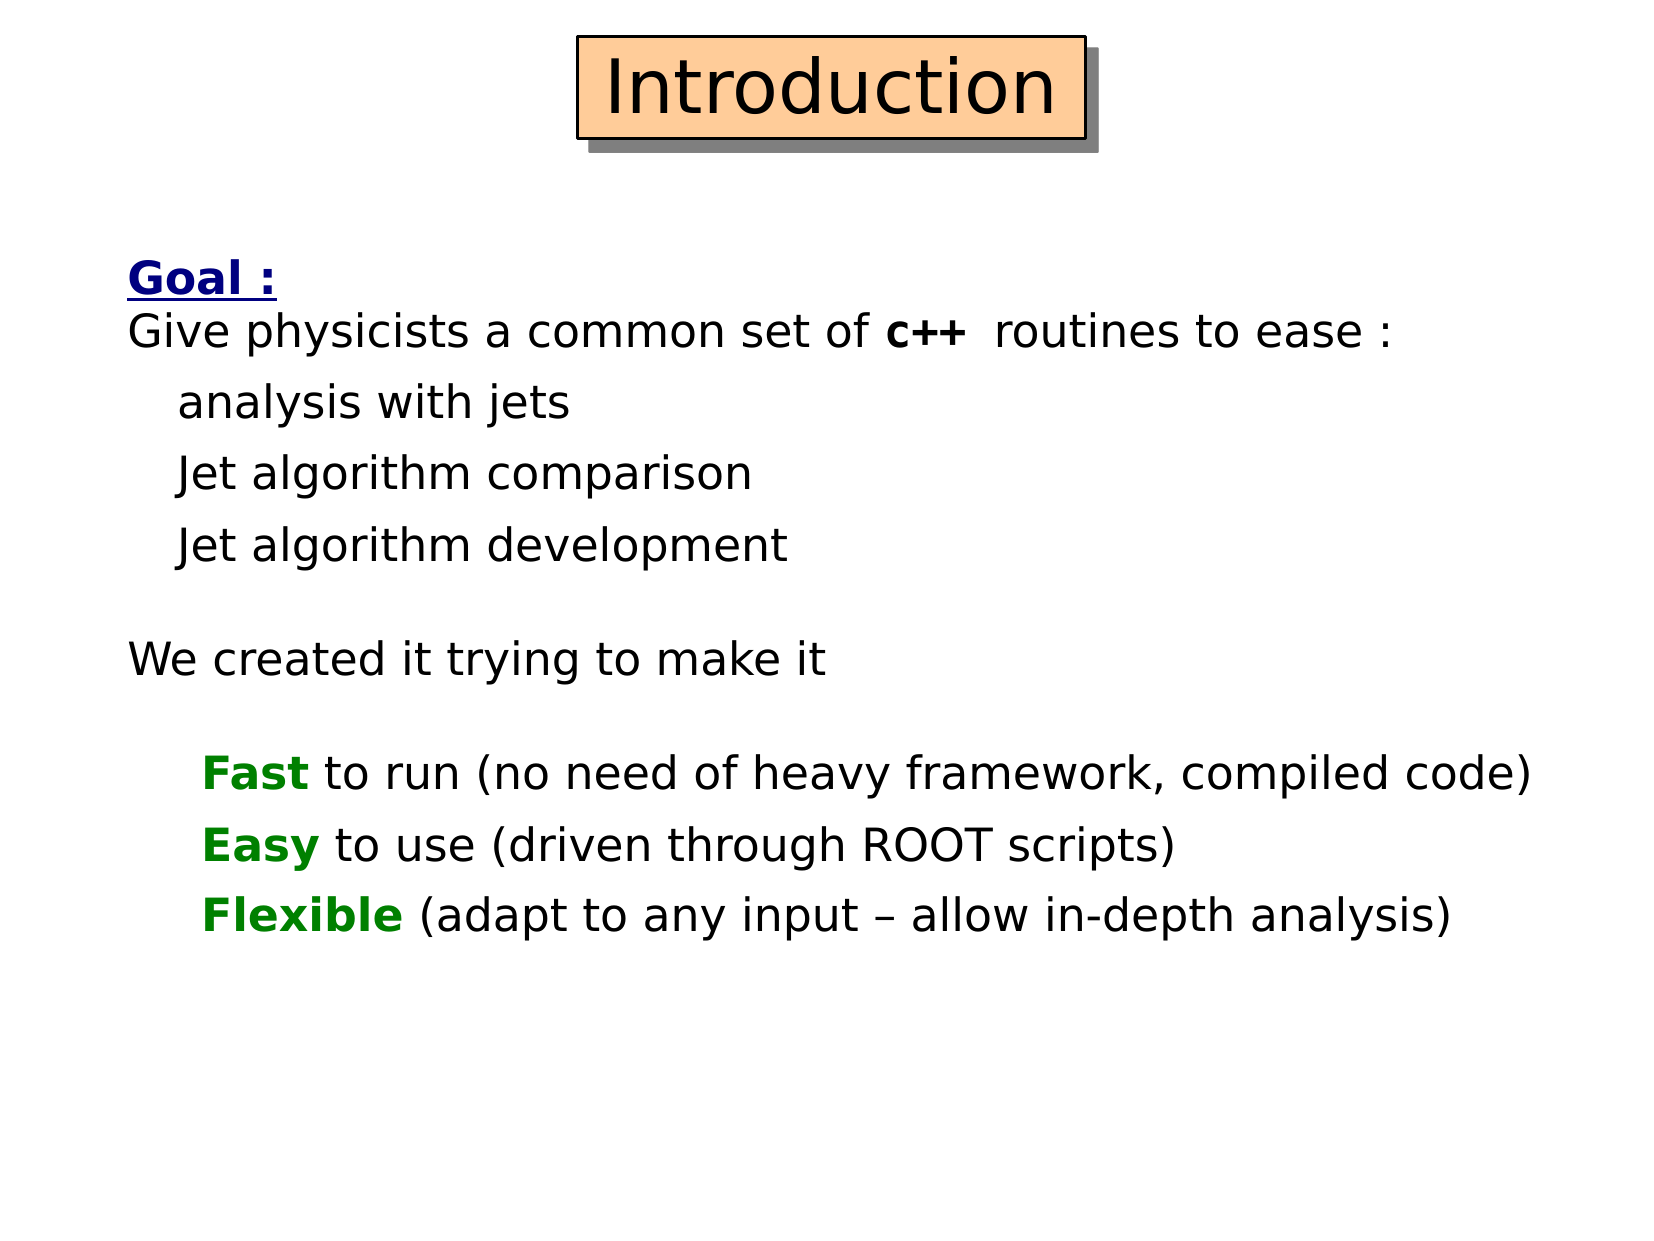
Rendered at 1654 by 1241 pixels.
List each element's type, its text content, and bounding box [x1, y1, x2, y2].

text_box Goal : Give physicists a common set of c++ routines to ease : analysis with jets Jet algorithm comparison Jet algorithm development We created it trying to make it Fast to run (no need of heavy framework, compiled code) Easy to use (driven through ROOT scripts) Flexible (adapt to any input – allow in-depth analysis) [112, 244, 1549, 1075]
text_box Introduction [577, 36, 1085, 139]
